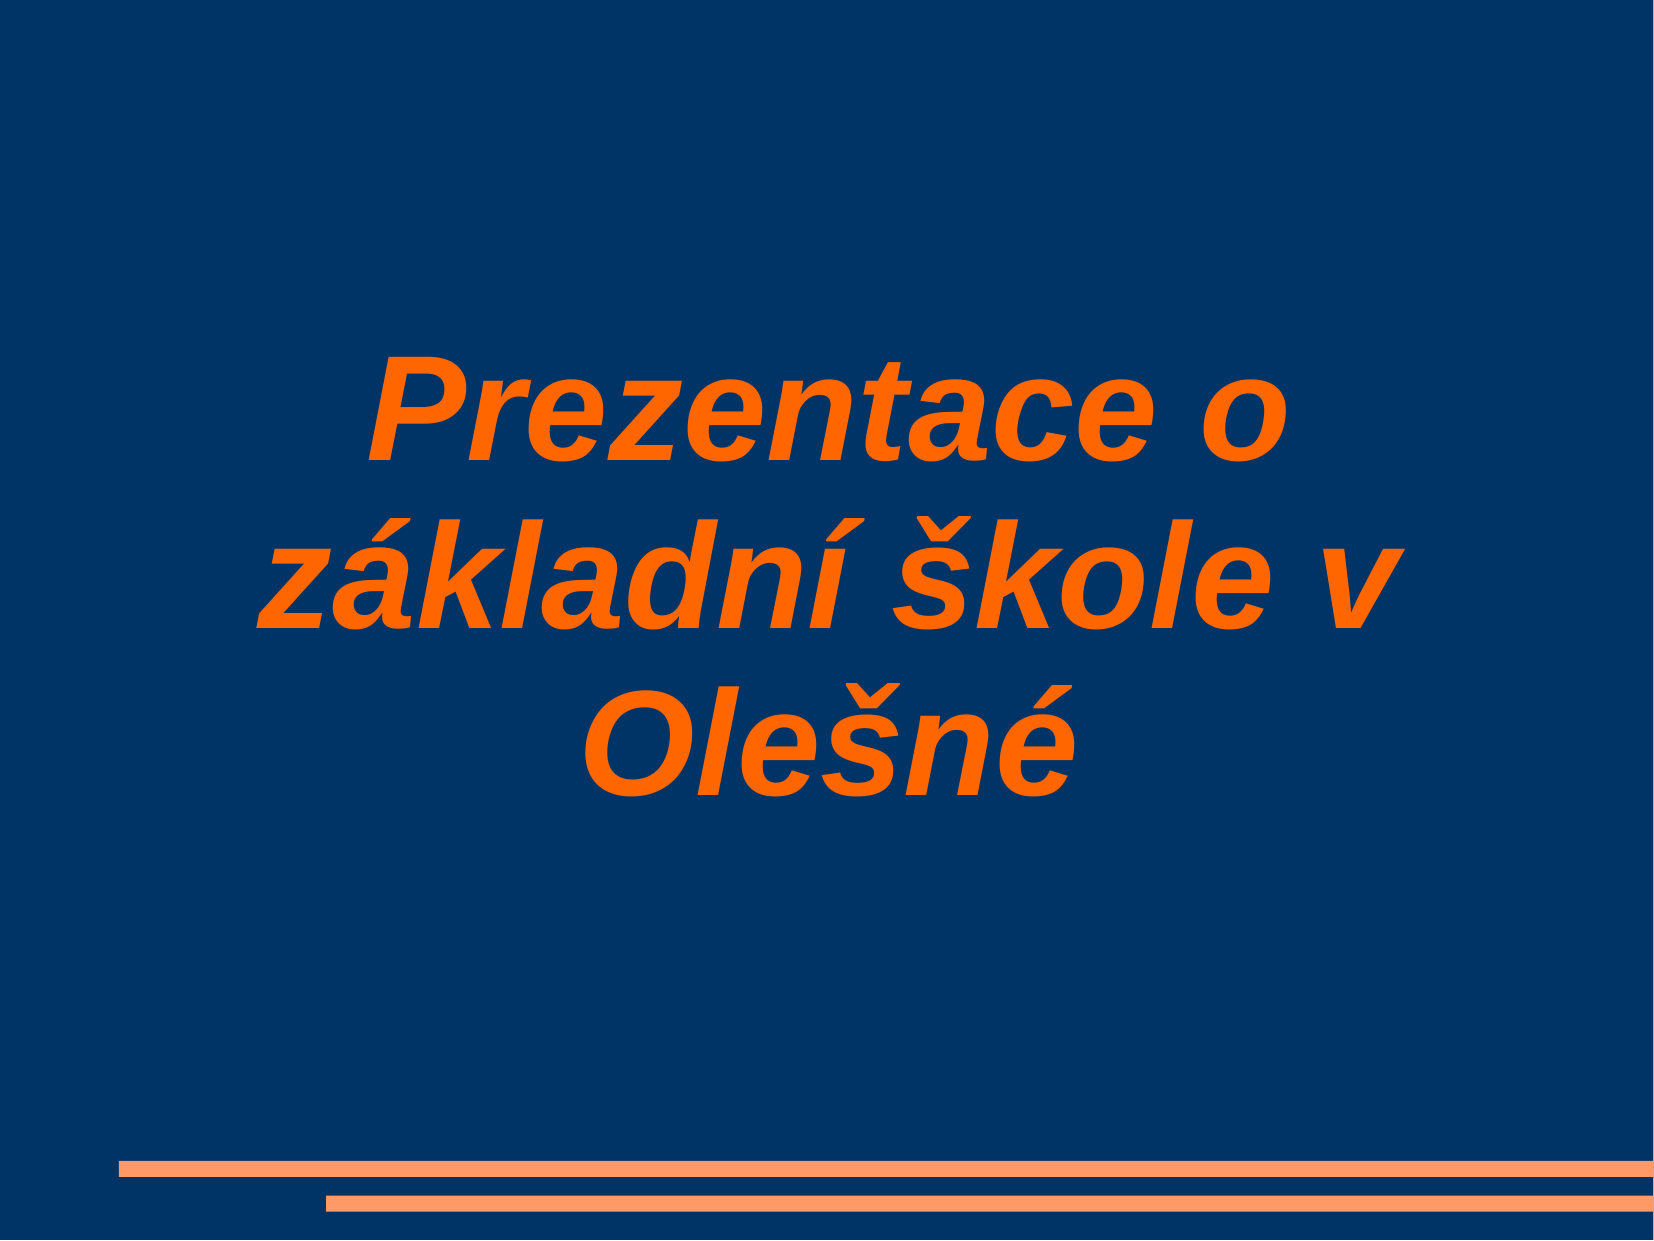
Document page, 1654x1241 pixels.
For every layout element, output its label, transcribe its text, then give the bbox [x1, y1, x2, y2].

title Prezentace o základní škole v Olešné [123, 324, 1536, 828]
